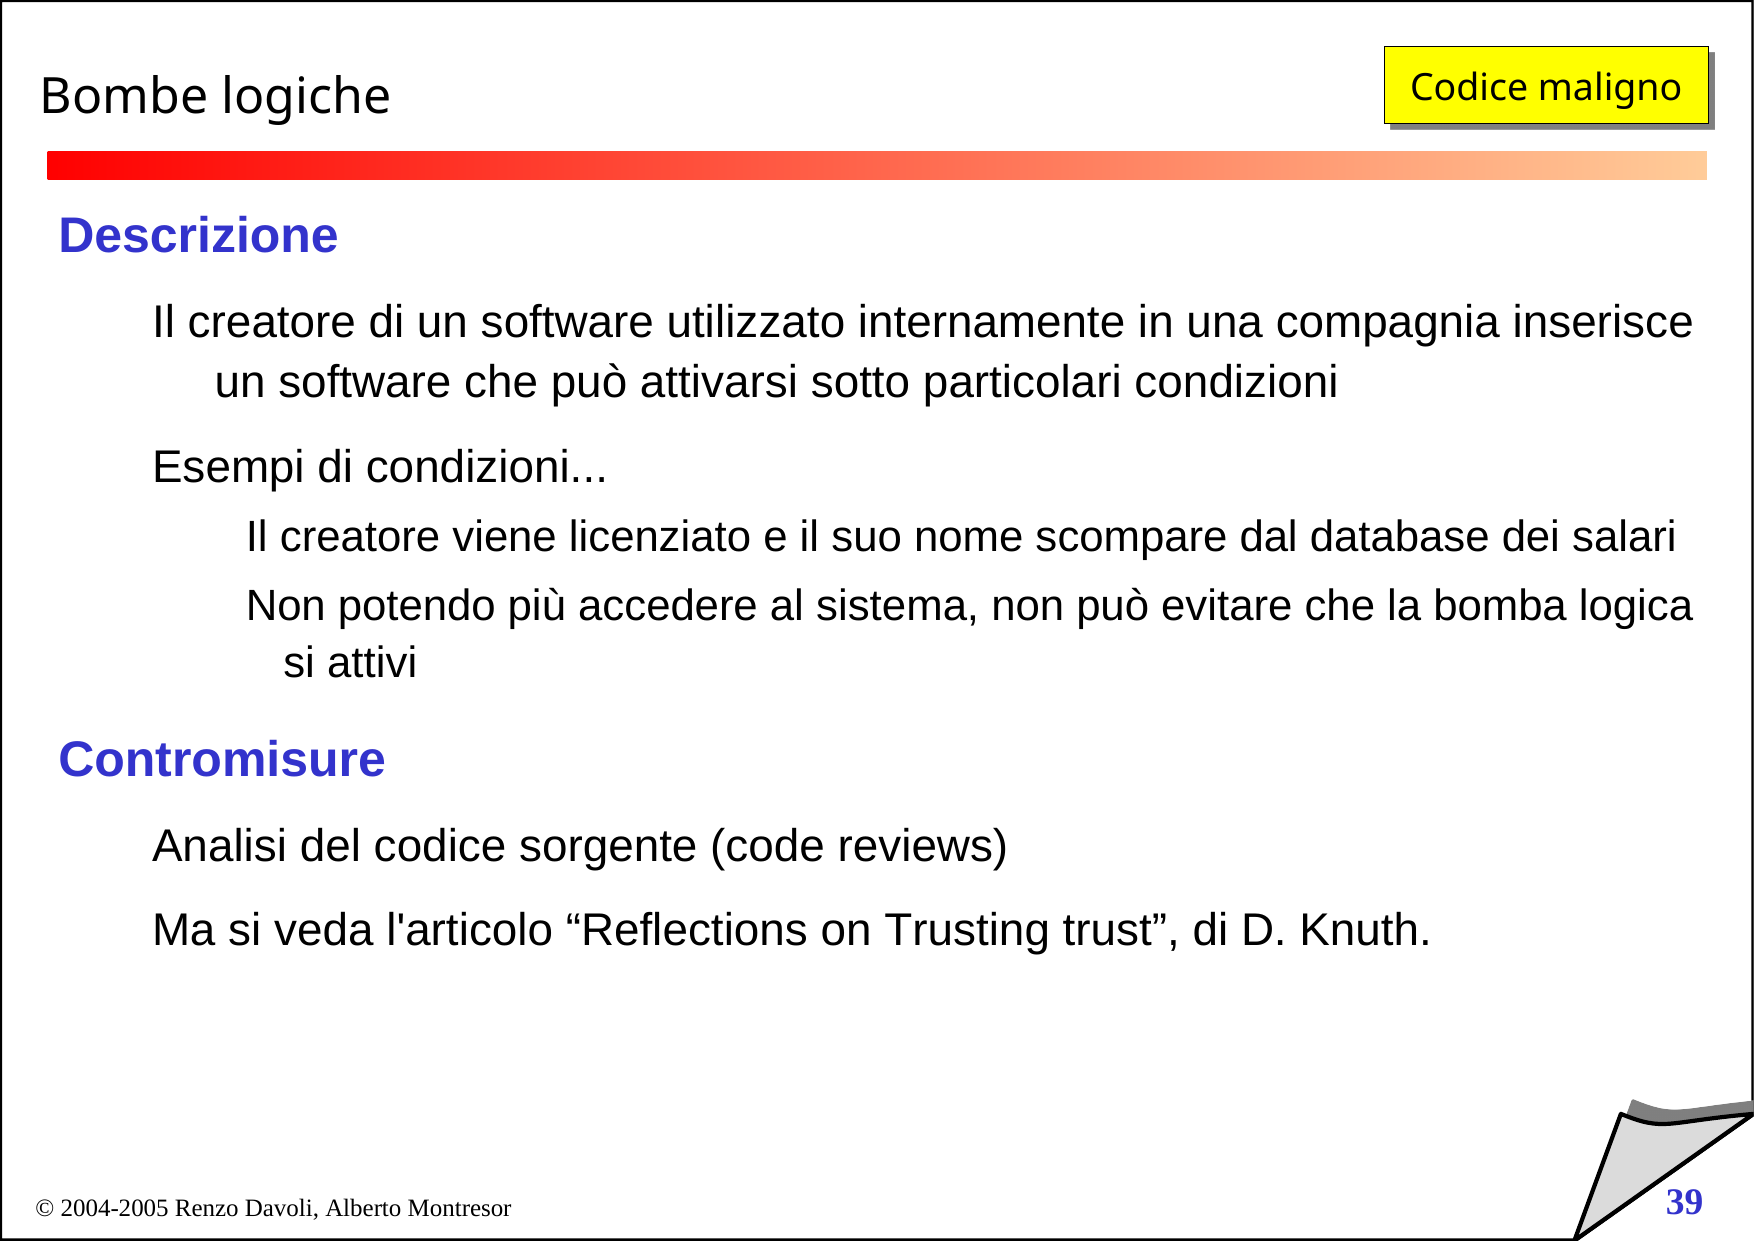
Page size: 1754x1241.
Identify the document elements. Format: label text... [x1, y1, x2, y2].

title Bombe logiche [40, 49, 1713, 144]
text_box Codice maligno [1384, 46, 1709, 124]
list Descrizione Il creatore di un software utilizzato internamente in una compagnia inserisce un software che può attivarsi sotto particolari condizioni Esempi di condizioni... Il creatore viene licenziato e il suo nome scompare dal database dei salari Non potendo più accedere al sistema, non può evitare che la bomba logica si attivi Contromisure Analisi del codice sorgente (code reviews) Ma si veda l'articolo “Reflections on Trusting trust”, di D. Knuth. [58, 206, 1695, 1038]
